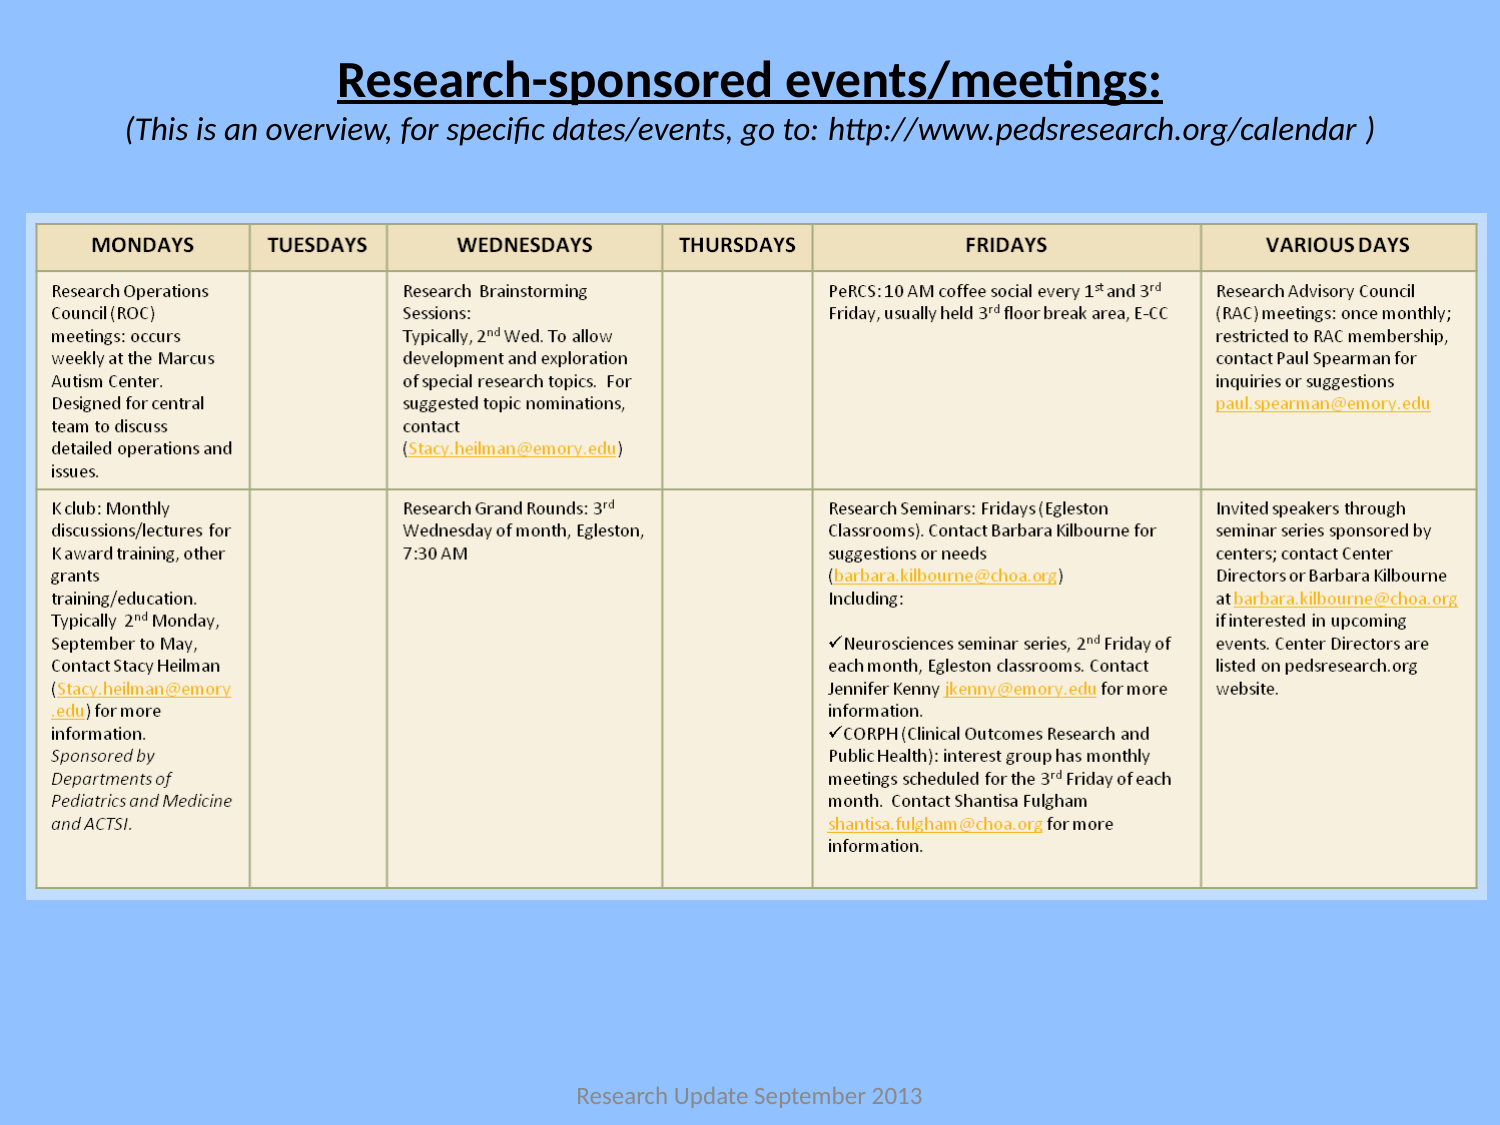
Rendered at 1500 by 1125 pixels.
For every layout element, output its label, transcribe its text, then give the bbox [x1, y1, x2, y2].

title Research-sponsored events/meetings: (This is an overview, for specific dates/events, go to: http://www.pedsresearch.org/calendar ) [75, 37, 1426, 138]
picture [25, 213, 1488, 901]
text_box Research Update September 2013 [512, 1065, 988, 1125]
